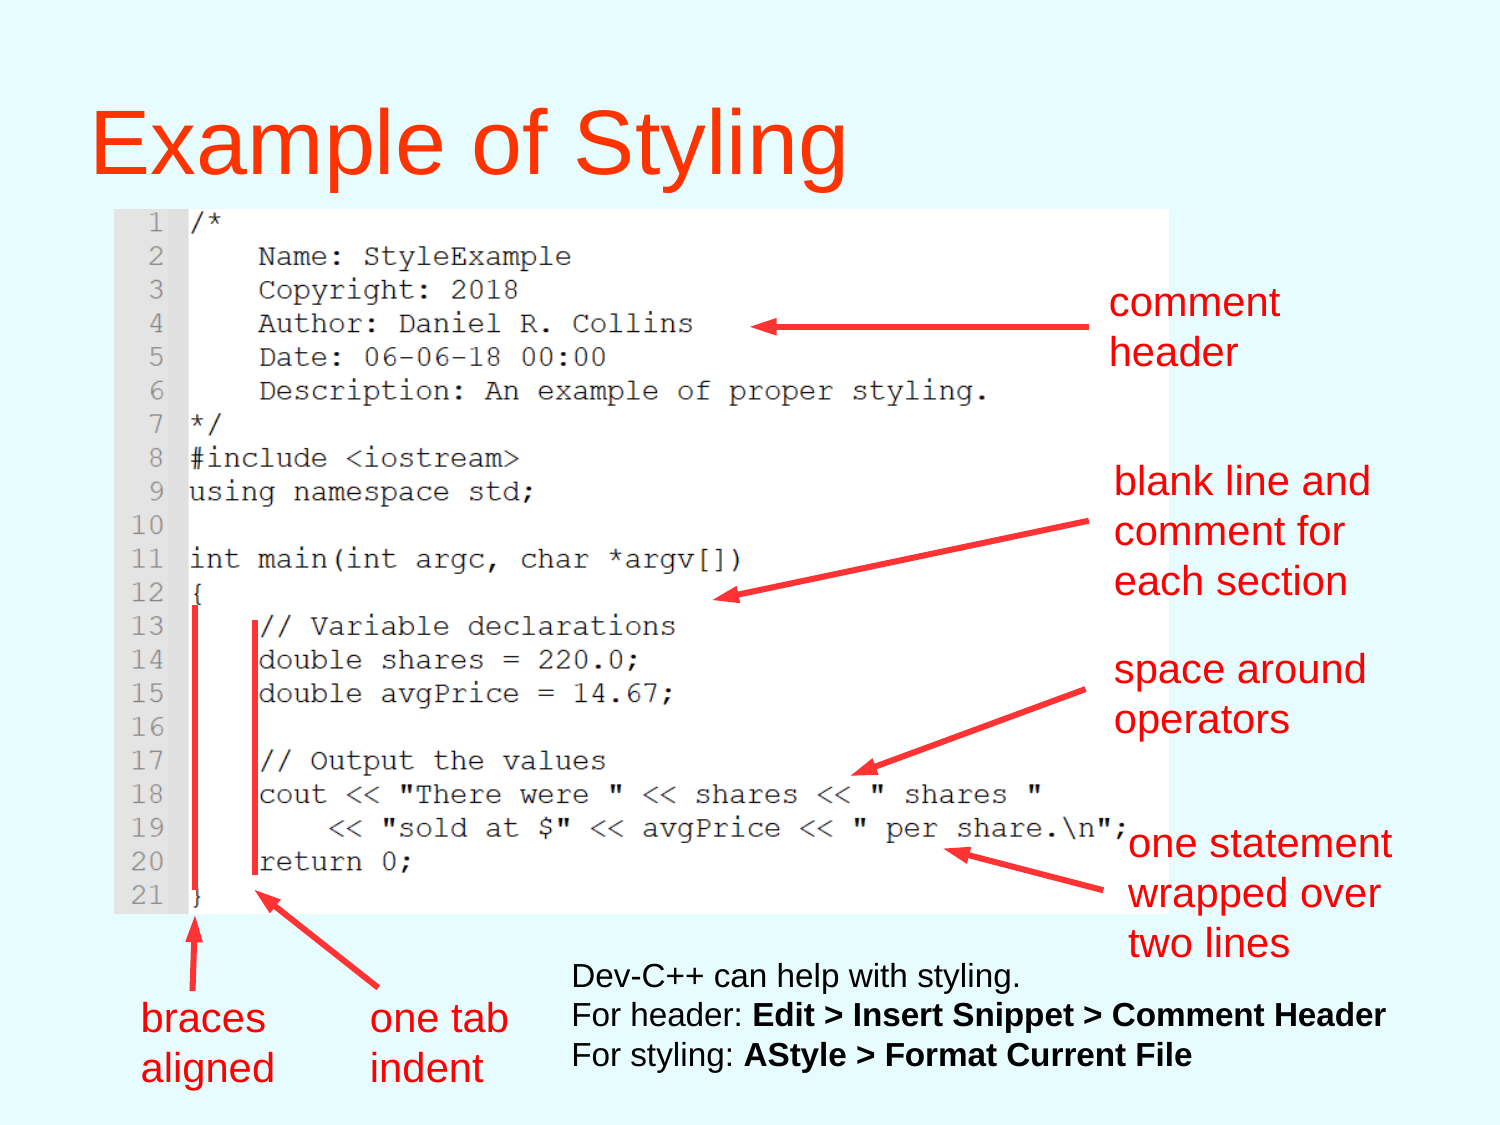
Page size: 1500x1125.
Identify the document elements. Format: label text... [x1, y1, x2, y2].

text_box blank line and comment for each section [1099, 446, 1456, 612]
picture [114, 231, 1169, 914]
text_box comment header [1093, 267, 1407, 383]
title Example of Styling [75, 45, 1423, 231]
text_box one tab indent [355, 983, 532, 1099]
text_box space around operators [1099, 633, 1426, 750]
text_box Dev-C++ can help with styling. For header: Edit > Insert Snippet > Comment Header For styling: AStyle > Format Current File [556, 946, 1420, 1084]
text_box braces aligned [125, 983, 303, 1099]
text_box one statement wrapped over two lines [1113, 808, 1440, 975]
